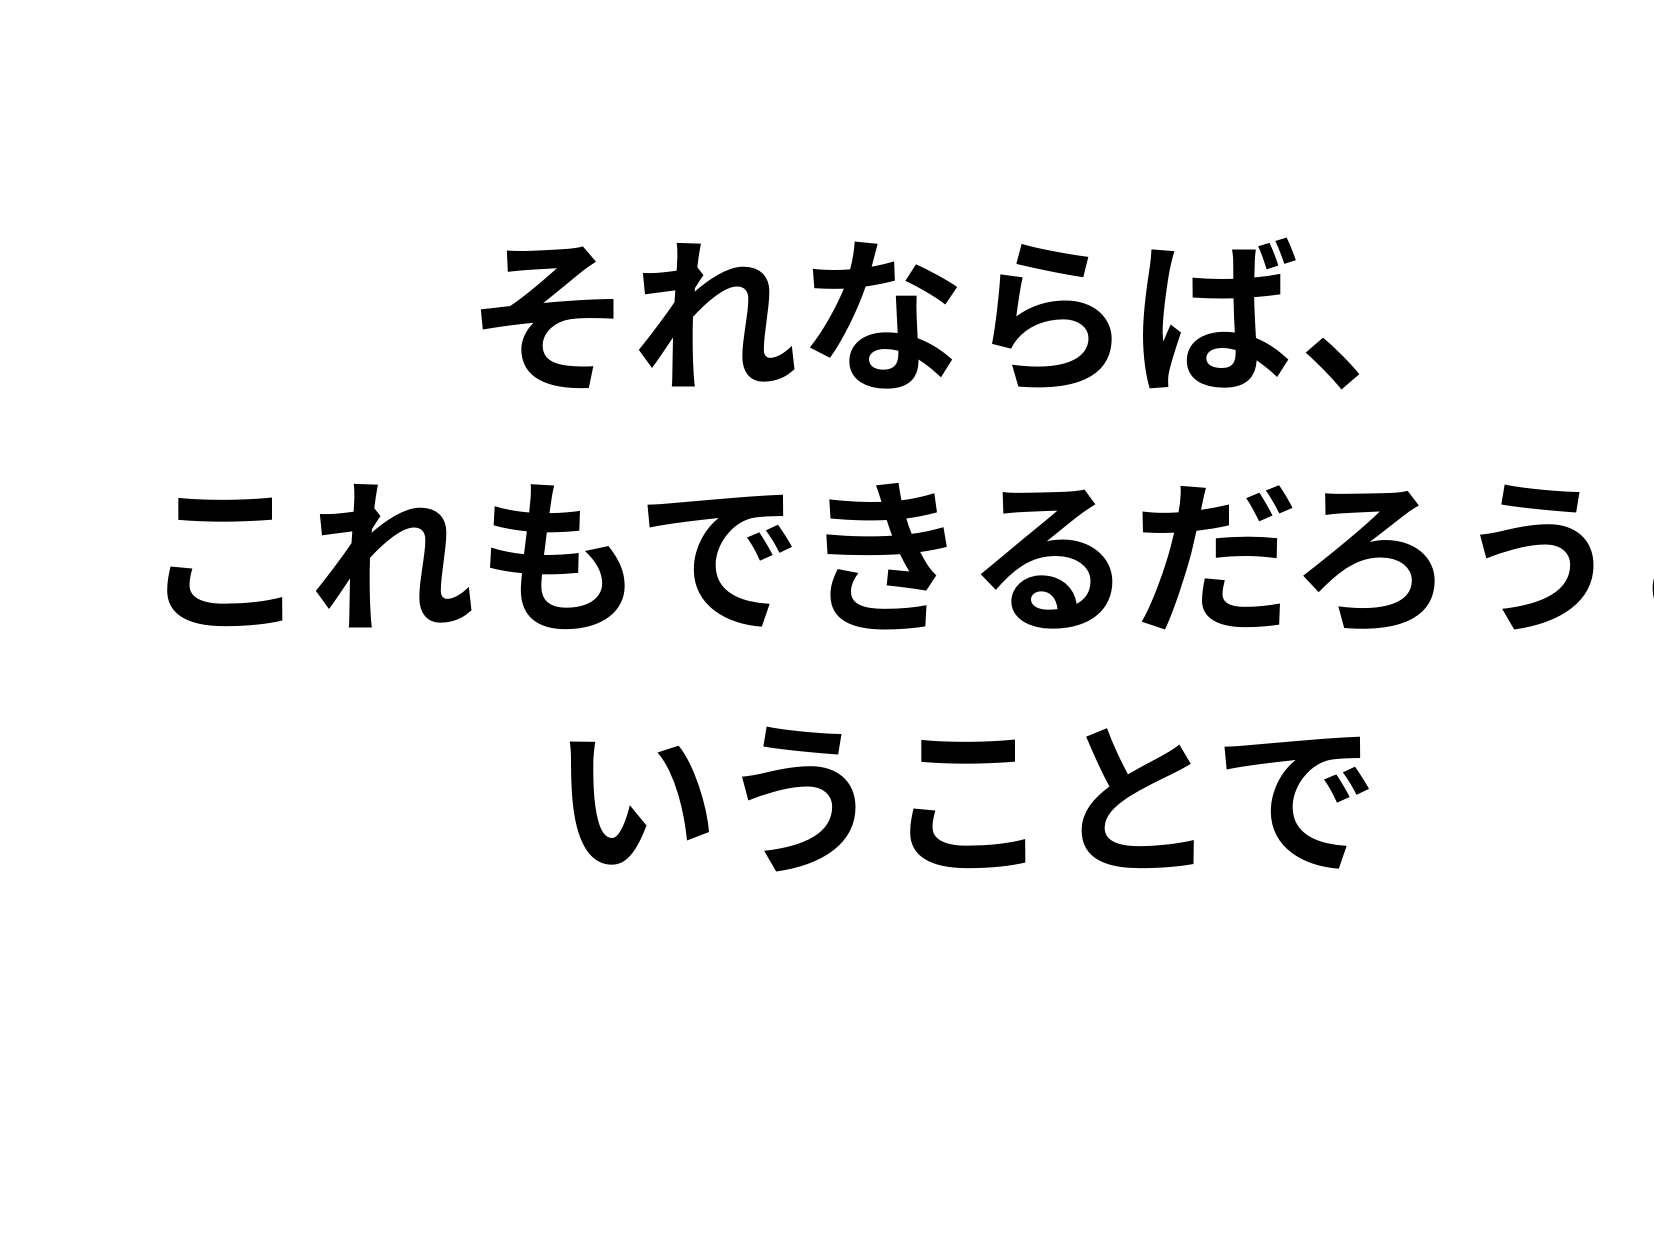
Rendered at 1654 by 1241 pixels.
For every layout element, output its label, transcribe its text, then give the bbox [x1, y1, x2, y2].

text_box それならば、 これもできるだろうと いうことで [128, 177, 1536, 731]
